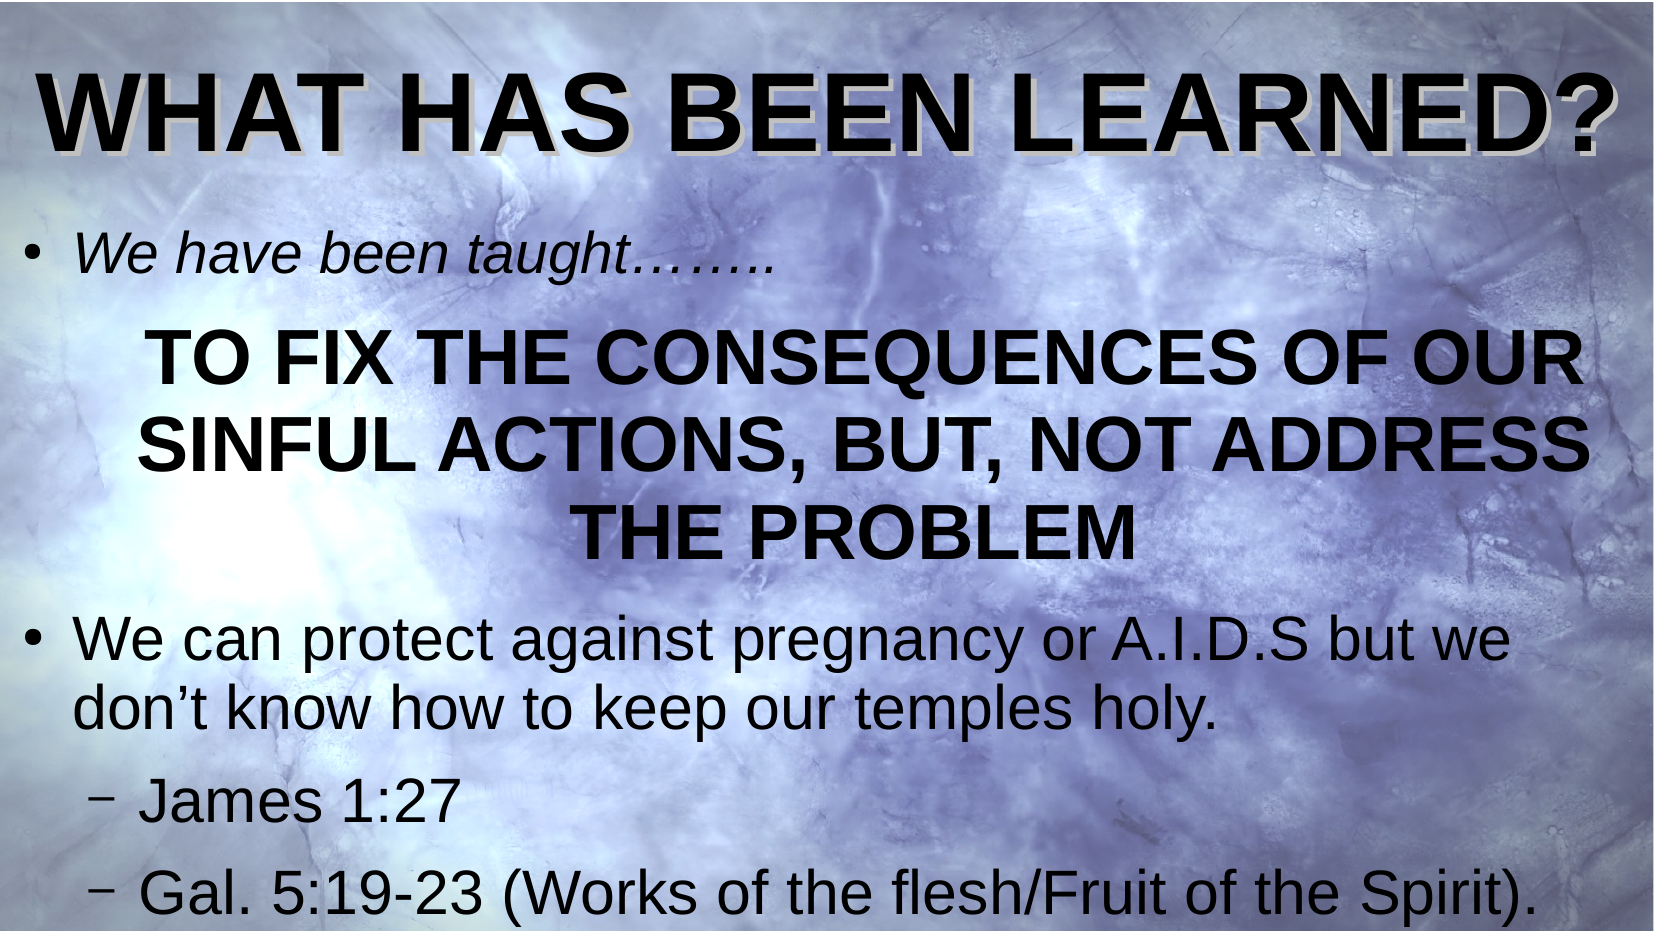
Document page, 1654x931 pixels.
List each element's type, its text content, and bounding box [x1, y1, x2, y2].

picture [0, 2, 1654, 931]
list We have been taught…….. TO FIX THE CONSEQUENCES OF OUR SINFUL ACTIONS, BUT, NOT ADDRESS THE PROBLEM We can protect against pregnancy or A.I.D.S but we don’t know how to keep our temples holy. James 1:27 Gal. 5:19-23 (Works of the flesh/Fruit of the Spirit). [5, 220, 1654, 931]
title WHAT HAS BEEN LEARNED? [3, 15, 1654, 211]
